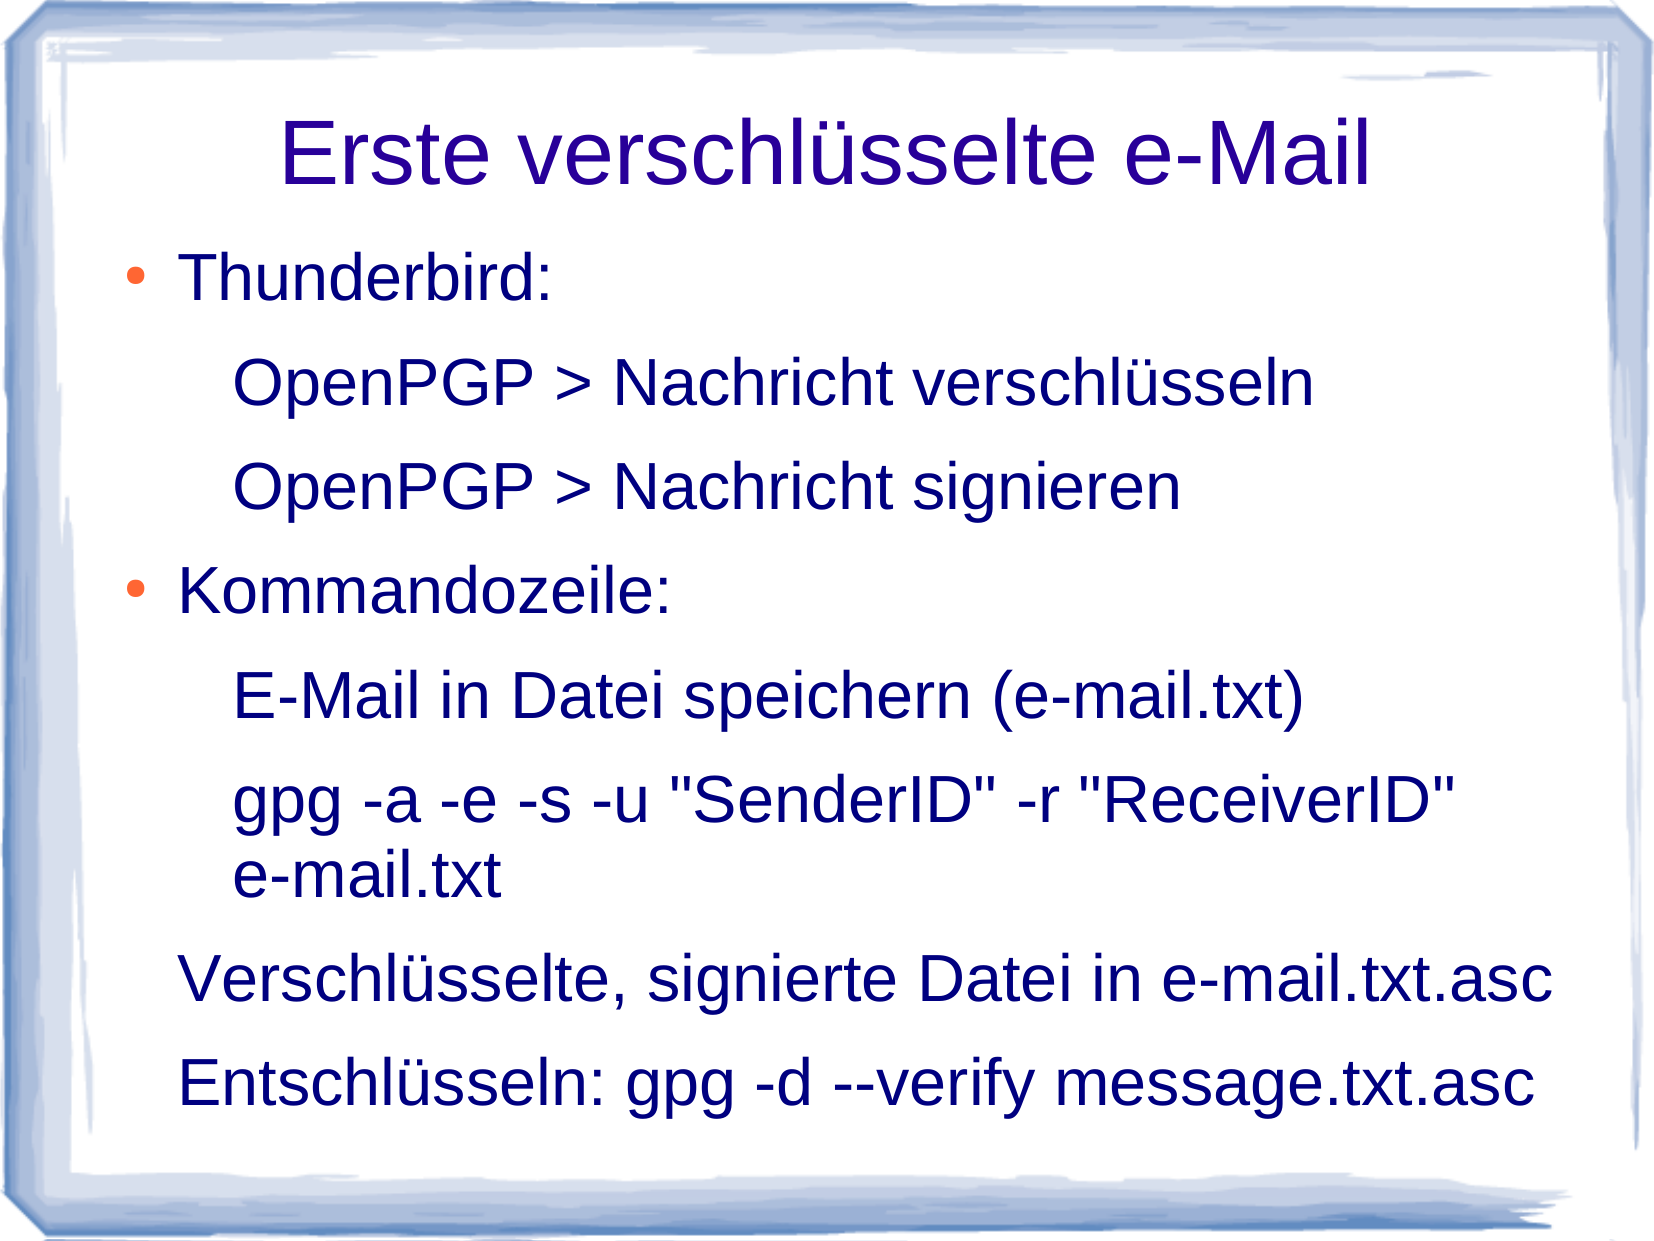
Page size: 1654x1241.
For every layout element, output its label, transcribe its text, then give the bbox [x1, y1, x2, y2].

title Erste verschlüsselte e-Mail [82, 49, 1571, 257]
picture [0, 0, 1654, 1241]
list Thunderbird: OpenPGP > Nachricht verschlüsseln OpenPGP > Nachricht signieren Kommandozeile: E-Mail in Datei speichern (e-mail.txt) gpg -a -e -s -u "SenderID" -r "ReceiverID" e-mail.txt Verschlüsselte, signierte Datei in e-mail.txt.asc Entschlüsseln: gpg -d --verify message.txt.asc [106, 240, 1559, 1121]
